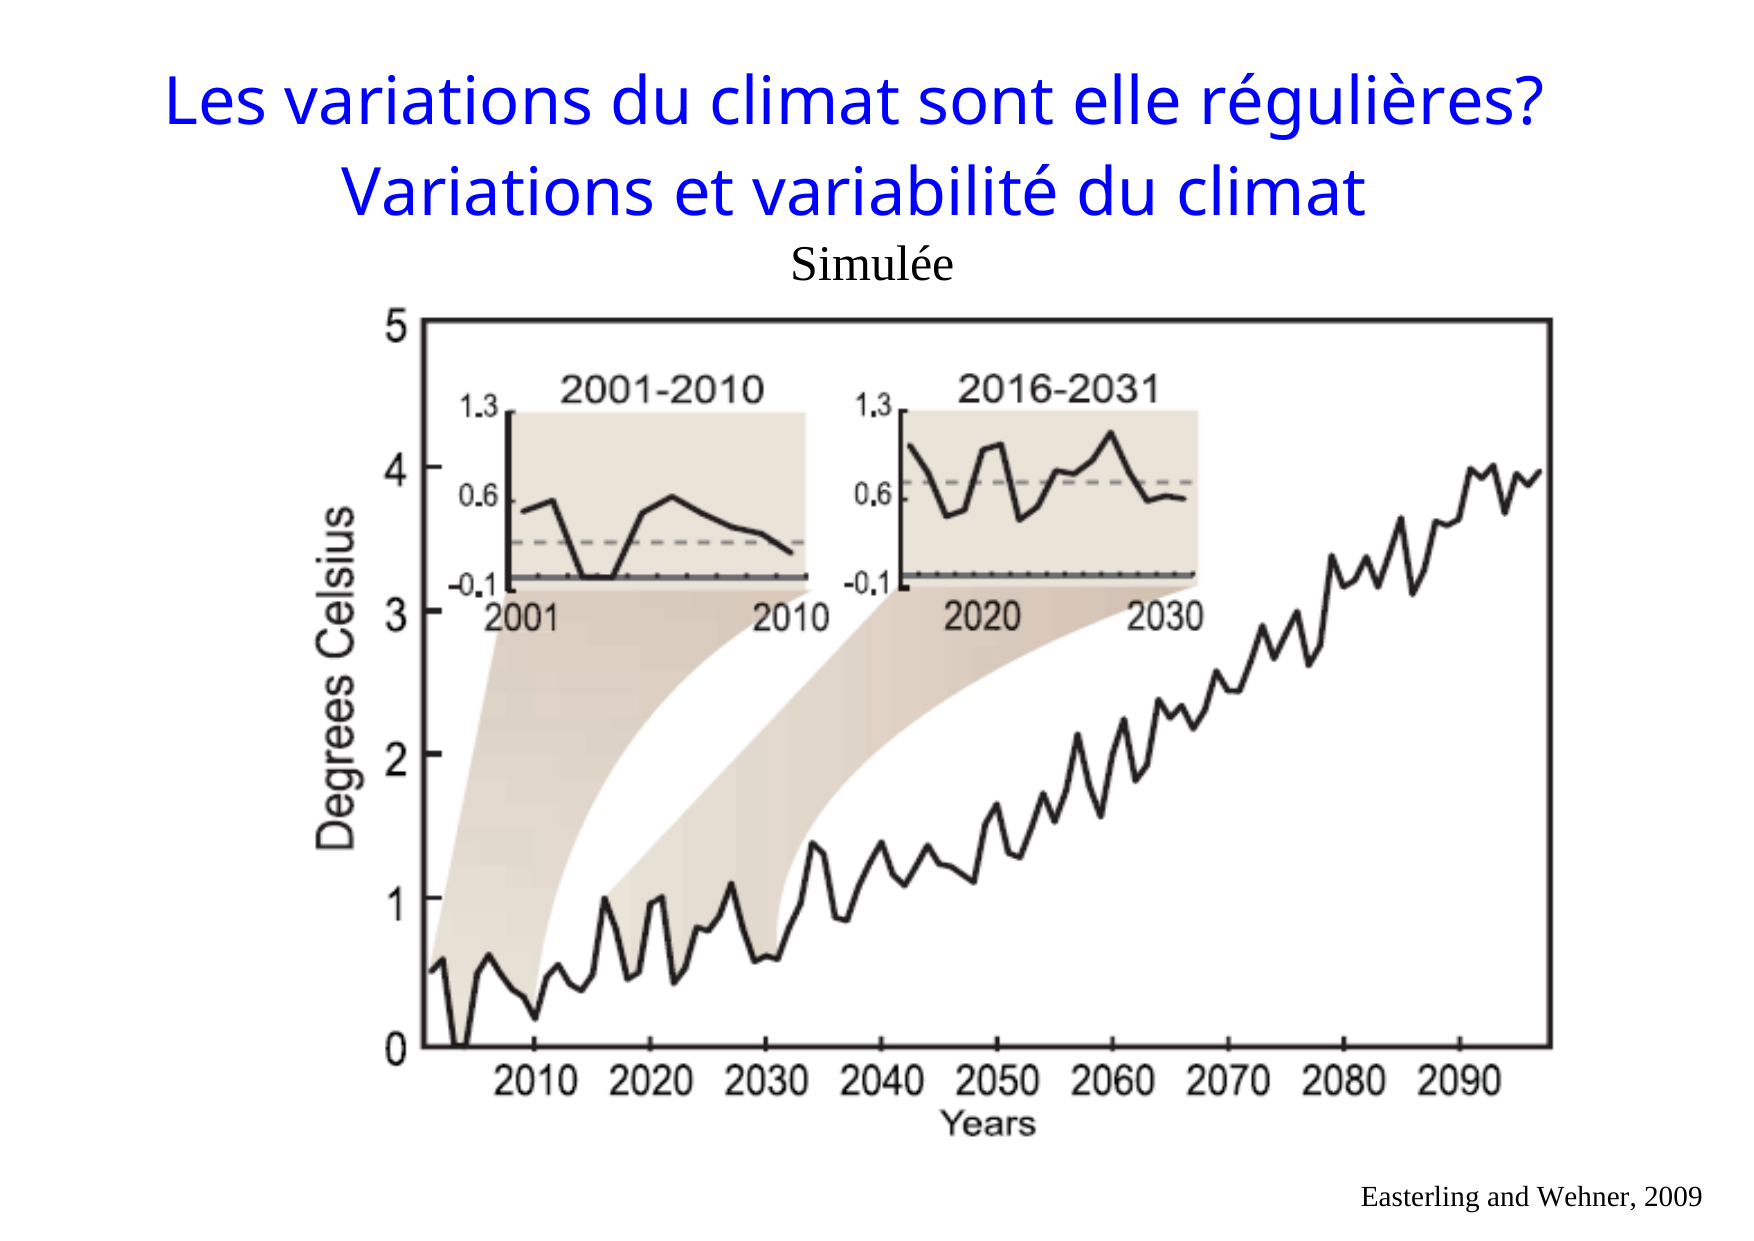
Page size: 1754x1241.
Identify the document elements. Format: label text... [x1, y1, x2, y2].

text_box Les variations du climat sont elle régulières? Variations et variabilité du climat [85, 45, 1625, 243]
text_box Simulée [305, 243, 1441, 299]
text_box Easterling and Wehner, 2009 [1219, 1174, 1719, 1221]
picture [276, 256, 1594, 1174]
